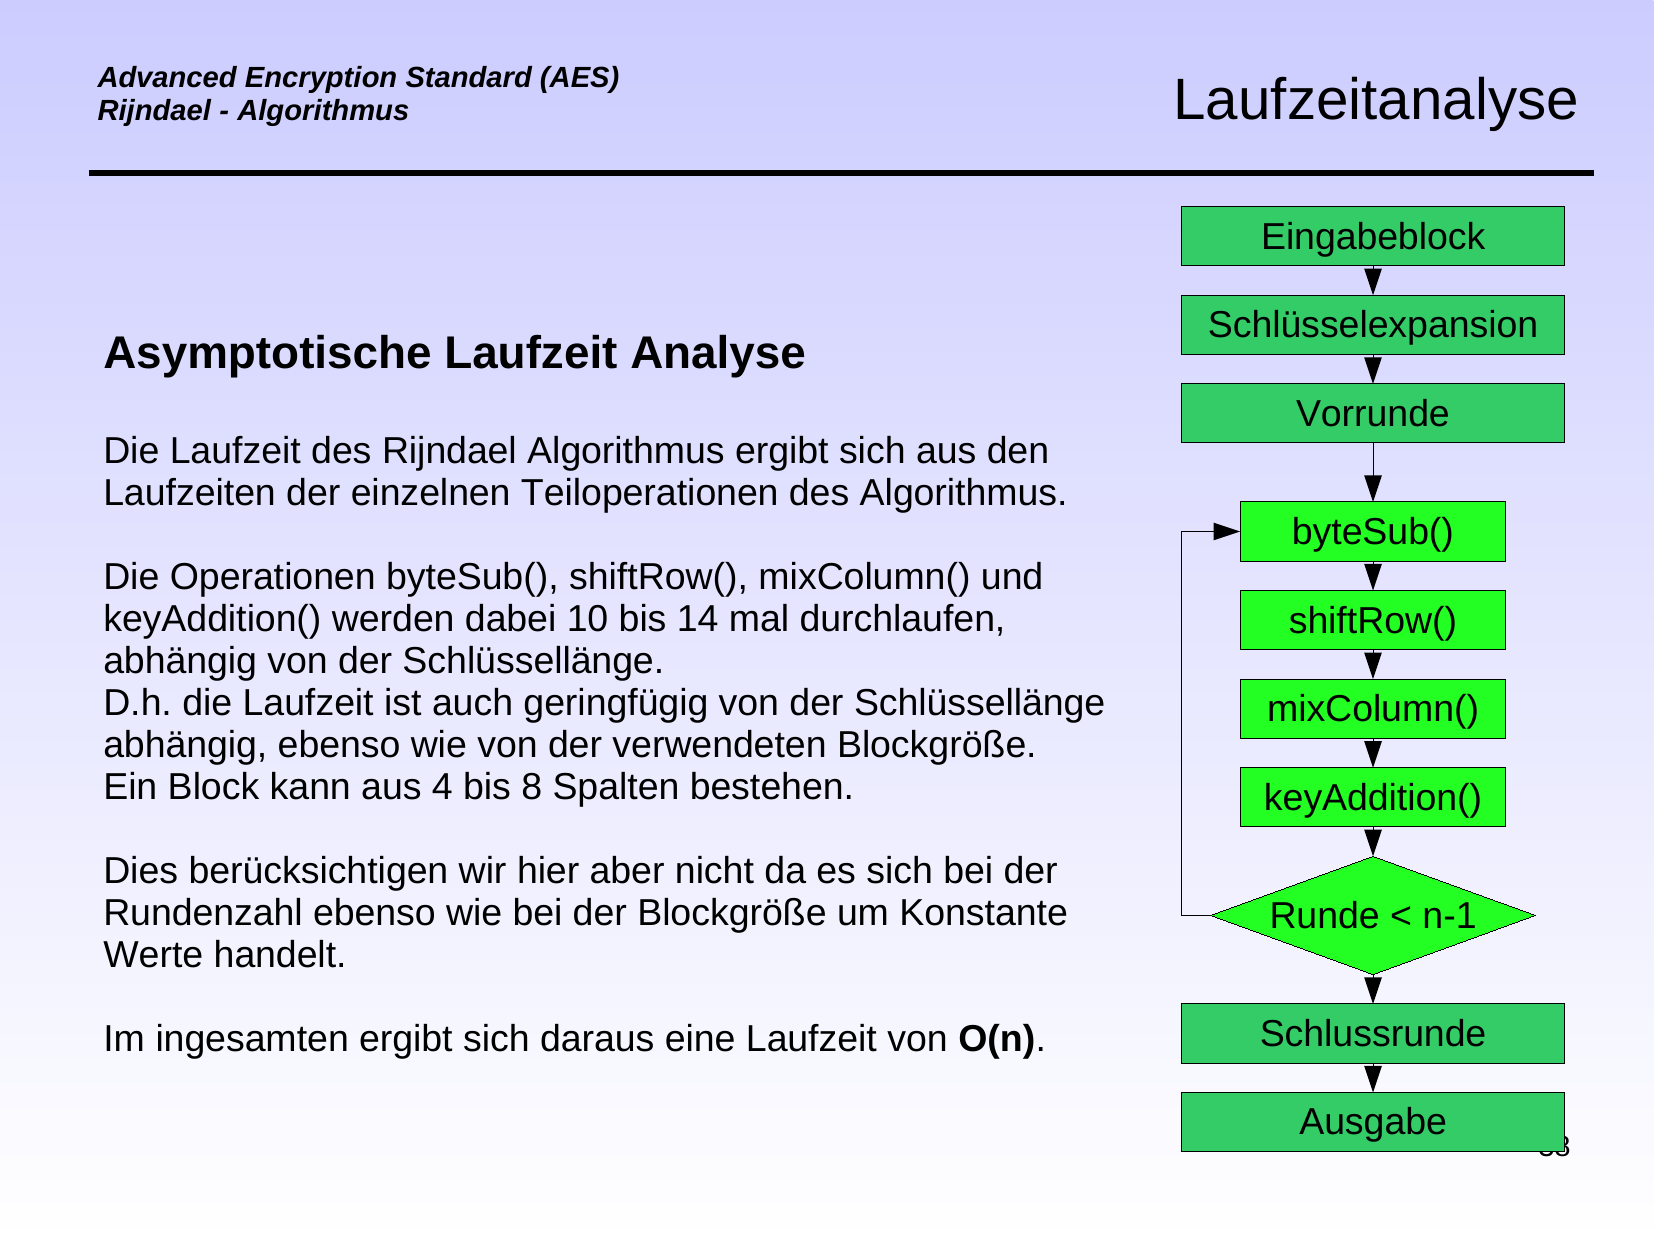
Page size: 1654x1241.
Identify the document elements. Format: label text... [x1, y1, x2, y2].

text_box shiftRow() [1240, 590, 1506, 650]
text_box Laufzeitanalyse [767, 59, 1595, 139]
text_box Ausgabe [1181, 1092, 1565, 1152]
text_box keyAddition() [1240, 767, 1506, 827]
text_box mixColumn() [1240, 679, 1506, 739]
text_box Schlüsselexpansion [1181, 295, 1565, 355]
text_box byteSub() [1240, 501, 1506, 562]
text_box Advanced Encryption Standard (AES) Rijndael - Algorithmus [82, 29, 650, 159]
text_box Asymptotische Laufzeit Analyse Die Laufzeit des Rijndael Algorithmus ergibt sich aus den Laufzeiten der einzelnen Teiloperationen des Algorithmus. Die Operationen byteSub(), shiftRow(), mixColumn() und keyAddition() werden dabei 10 bis 14 mal durchlaufen, abhängig von der Schlüssellänge. D.h. die Laufzeit ist auch geringfügig von der Schlüssellänge abhängig, ebenso wie von der verwendeten Blockgröße. Ein Block kann aus 4 bis 8 Spalten bestehen. Dies berücksichtigen wir hier aber nicht da es sich bei der Rundenzahl ebenso wie bei der Blockgröße um Konstante Werte handelt. Im ingesamten ergibt sich daraus eine Laufzeit von O(n). [88, 319, 1152, 1072]
text_box Vorrunde [1181, 383, 1565, 443]
text_box Runde < n-1 [1211, 856, 1536, 975]
text_box Eingabeblock [1181, 206, 1565, 266]
text_box Schlussrunde [1181, 1003, 1565, 1064]
